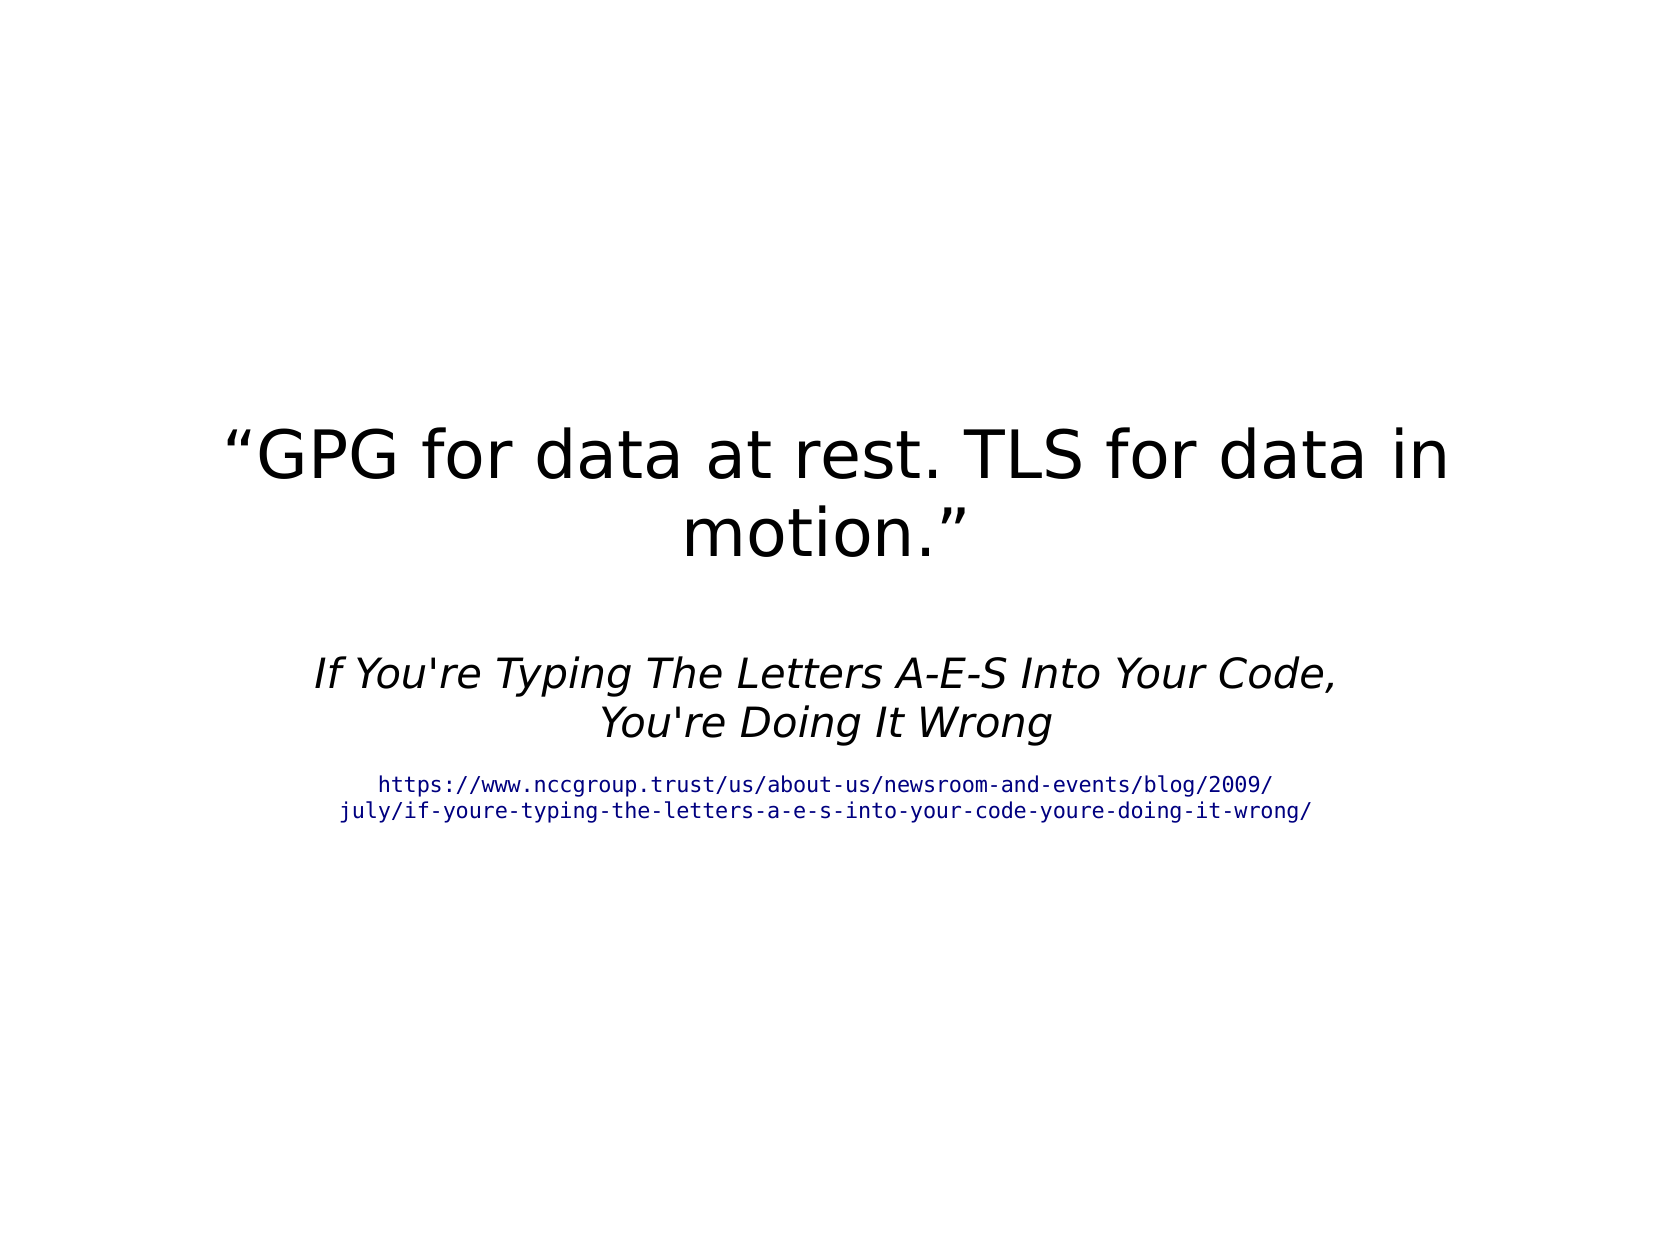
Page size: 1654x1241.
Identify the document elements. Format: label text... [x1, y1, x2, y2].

subtitle “GPG for data at rest. TLS for data in motion.” If You're Typing The Letters A-E-S Into Your Code, You're Doing It Wrong https://www.nccgroup.trust/us/about-us/newsroom-and-events/blog/2009/july/if-youre-typing-the-letters-a-e-s-into-your-code-youre-doing-it-wrong/ [82, 140, 1571, 1101]
